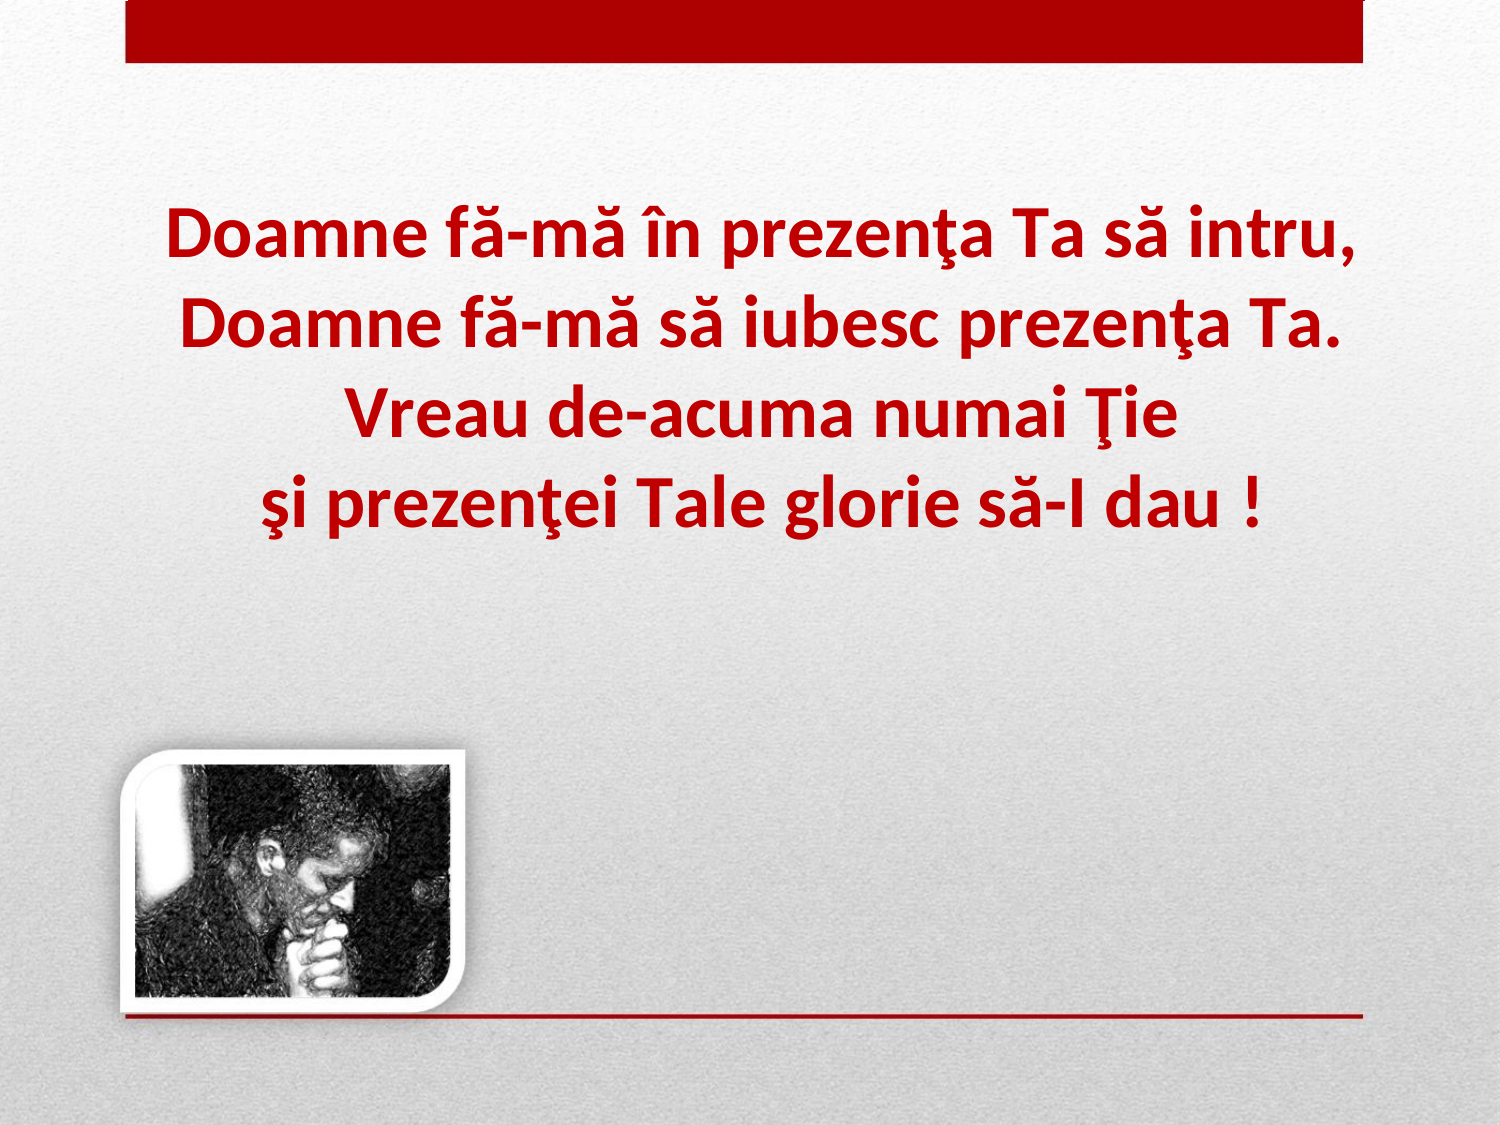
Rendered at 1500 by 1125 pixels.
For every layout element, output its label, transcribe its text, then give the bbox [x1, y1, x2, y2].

picture [0, 0, 1500, 1125]
text_box Doamne fă-mă în prezenţa Ta să intru, Doamne fă-mă să iubesc prezenţa Ta. Vreau de-acuma numai Ţie şi prezenţei Tale glorie să-I dau ! [74, 112, 1450, 613]
